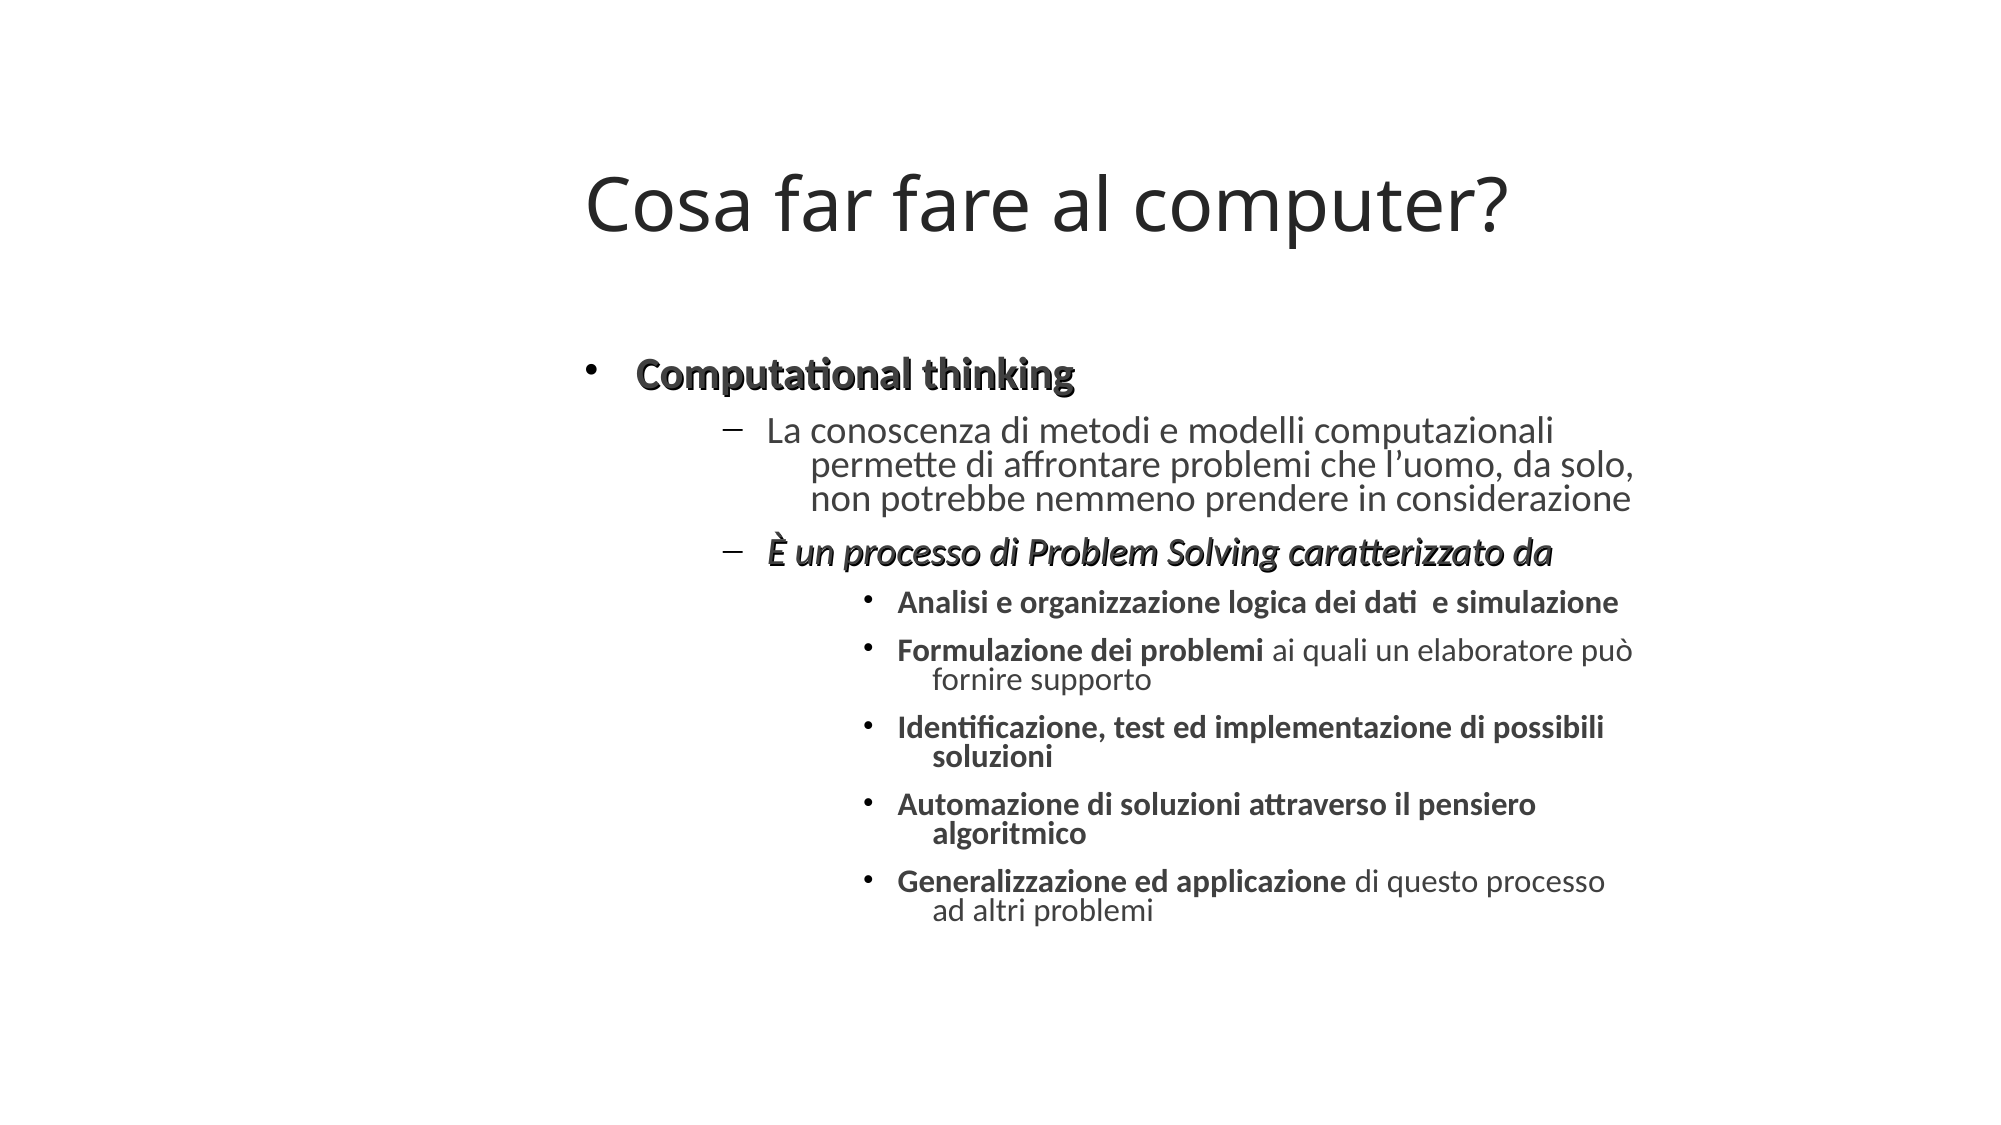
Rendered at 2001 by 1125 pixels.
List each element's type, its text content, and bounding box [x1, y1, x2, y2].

list Computational thinking La conoscenza di metodi e modelli computazionali permette di affrontare problemi che l’uomo, da solo, non potrebbe nemmeno prendere in considerazione È un processo di Problem Solving caratterizzato da Analisi e organizzazione logica dei dati e simulazione Formulazione dei problemi ai quali un elaboratore può fornire supporto Identificazione, test ed implementazione di possibili soluzioni Automazione di soluzioni attraverso il pensiero algoritmico Generalizzazione ed applicazione di questo processo ad altri problemi [568, 350, 1651, 970]
title Cosa far fare al computer? [569, 102, 1651, 313]
